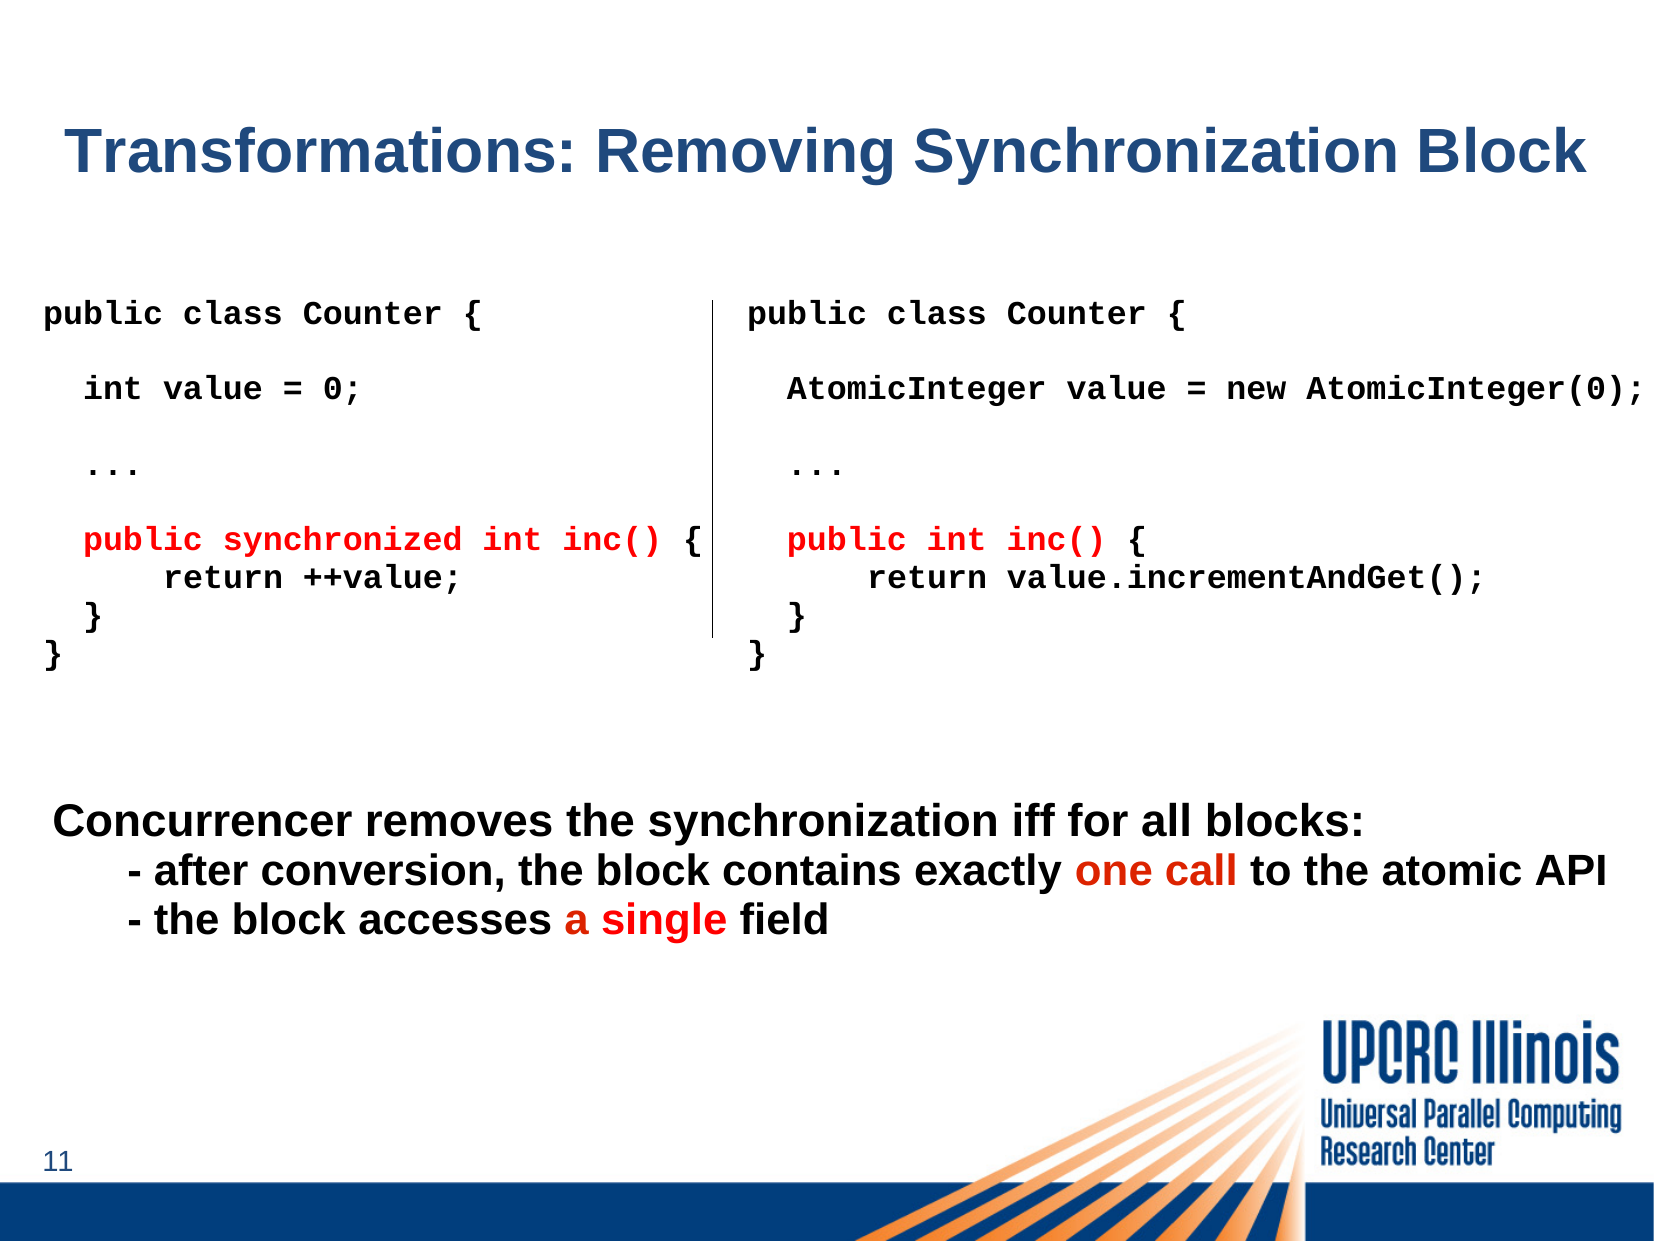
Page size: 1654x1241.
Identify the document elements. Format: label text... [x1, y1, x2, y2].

text_box public class Counter { int value = 0; ... public synchronized int inc() { return ++value; } } [28, 289, 732, 1017]
picture [0, 1005, 1654, 1241]
text_box public class Counter { AtomicInteger value = new AtomicInteger(0); ... public int inc() { return value.incrementAndGet(); } } [732, 289, 1654, 1050]
title Transformations: Removing Synchronization Block [0, 57, 1654, 249]
text_box Concurrencer removes the synchronization iff for all blocks: - after conversion, the block contains exactly one call to the atomic API - the block accesses a single field [37, 787, 1622, 1055]
